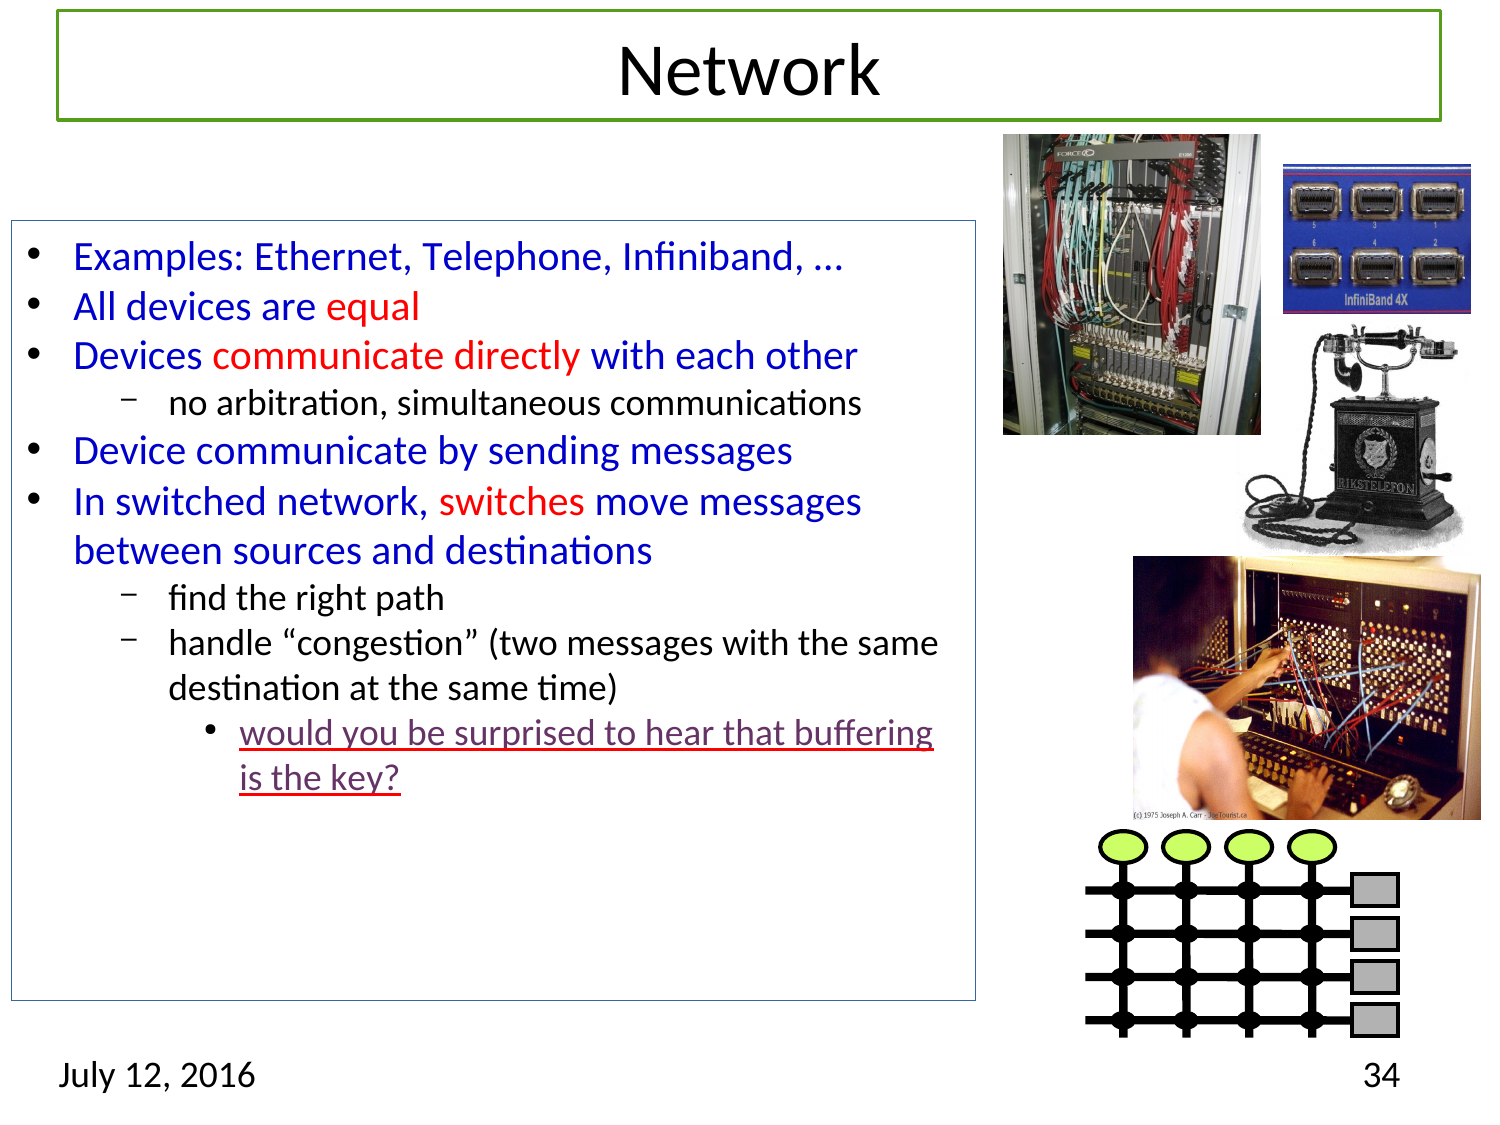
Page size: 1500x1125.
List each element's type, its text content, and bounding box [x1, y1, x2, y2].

text_box Examples: Ethernet, Telephone, Infiniband, … All devices are equal Devices communicate directly with each other no arbitration, simultaneous communications Device communicate by sending messages In switched network, switches move messages between sources and destinations find the right path handle “congestion” (two messages with the same destination at the same time) would you be surprised to hear that buffering is the key? [11, 220, 976, 1001]
text_box [1238, 969, 1260, 985]
text_box [1112, 926, 1134, 942]
text_box [1301, 926, 1323, 942]
text_box [1175, 926, 1197, 942]
text_box [1163, 831, 1210, 863]
text_box [1175, 1013, 1197, 1028]
text_box [1238, 926, 1260, 942]
text_box [1238, 883, 1260, 898]
picture [1003, 134, 1481, 820]
text_box [1301, 883, 1323, 898]
text_box [1351, 1004, 1398, 1037]
text_box [1301, 1013, 1323, 1028]
text_box [1112, 883, 1134, 898]
text_box [1351, 961, 1398, 993]
text_box [1351, 917, 1398, 950]
title Network [57, 10, 1441, 121]
text_box [1301, 969, 1323, 985]
text_box [1351, 874, 1398, 907]
text_box [1288, 831, 1336, 863]
text_box [1175, 969, 1197, 985]
text_box [1112, 969, 1134, 985]
text_box [1238, 1013, 1260, 1028]
text_box [1112, 1013, 1134, 1028]
text_box [1175, 883, 1197, 898]
text_box [1226, 831, 1273, 863]
text_box [1100, 831, 1147, 863]
